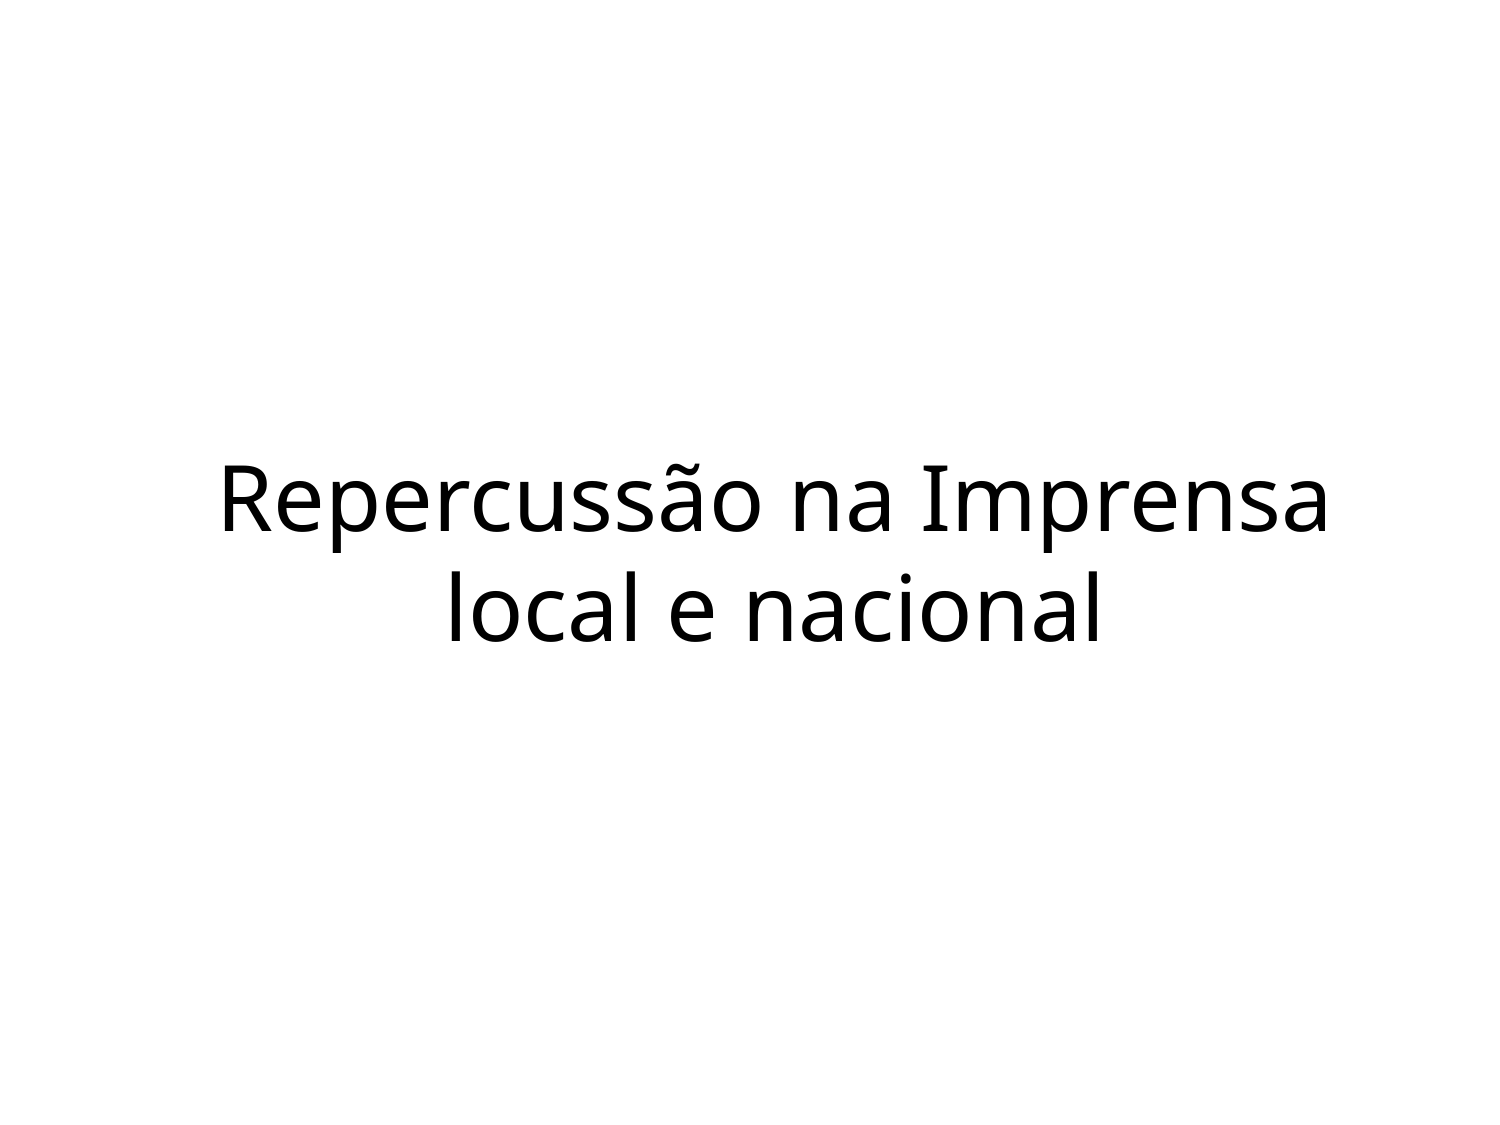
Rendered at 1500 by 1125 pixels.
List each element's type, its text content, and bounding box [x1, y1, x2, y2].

title Repercussão na Imprensa local e nacional [100, 432, 1451, 621]
